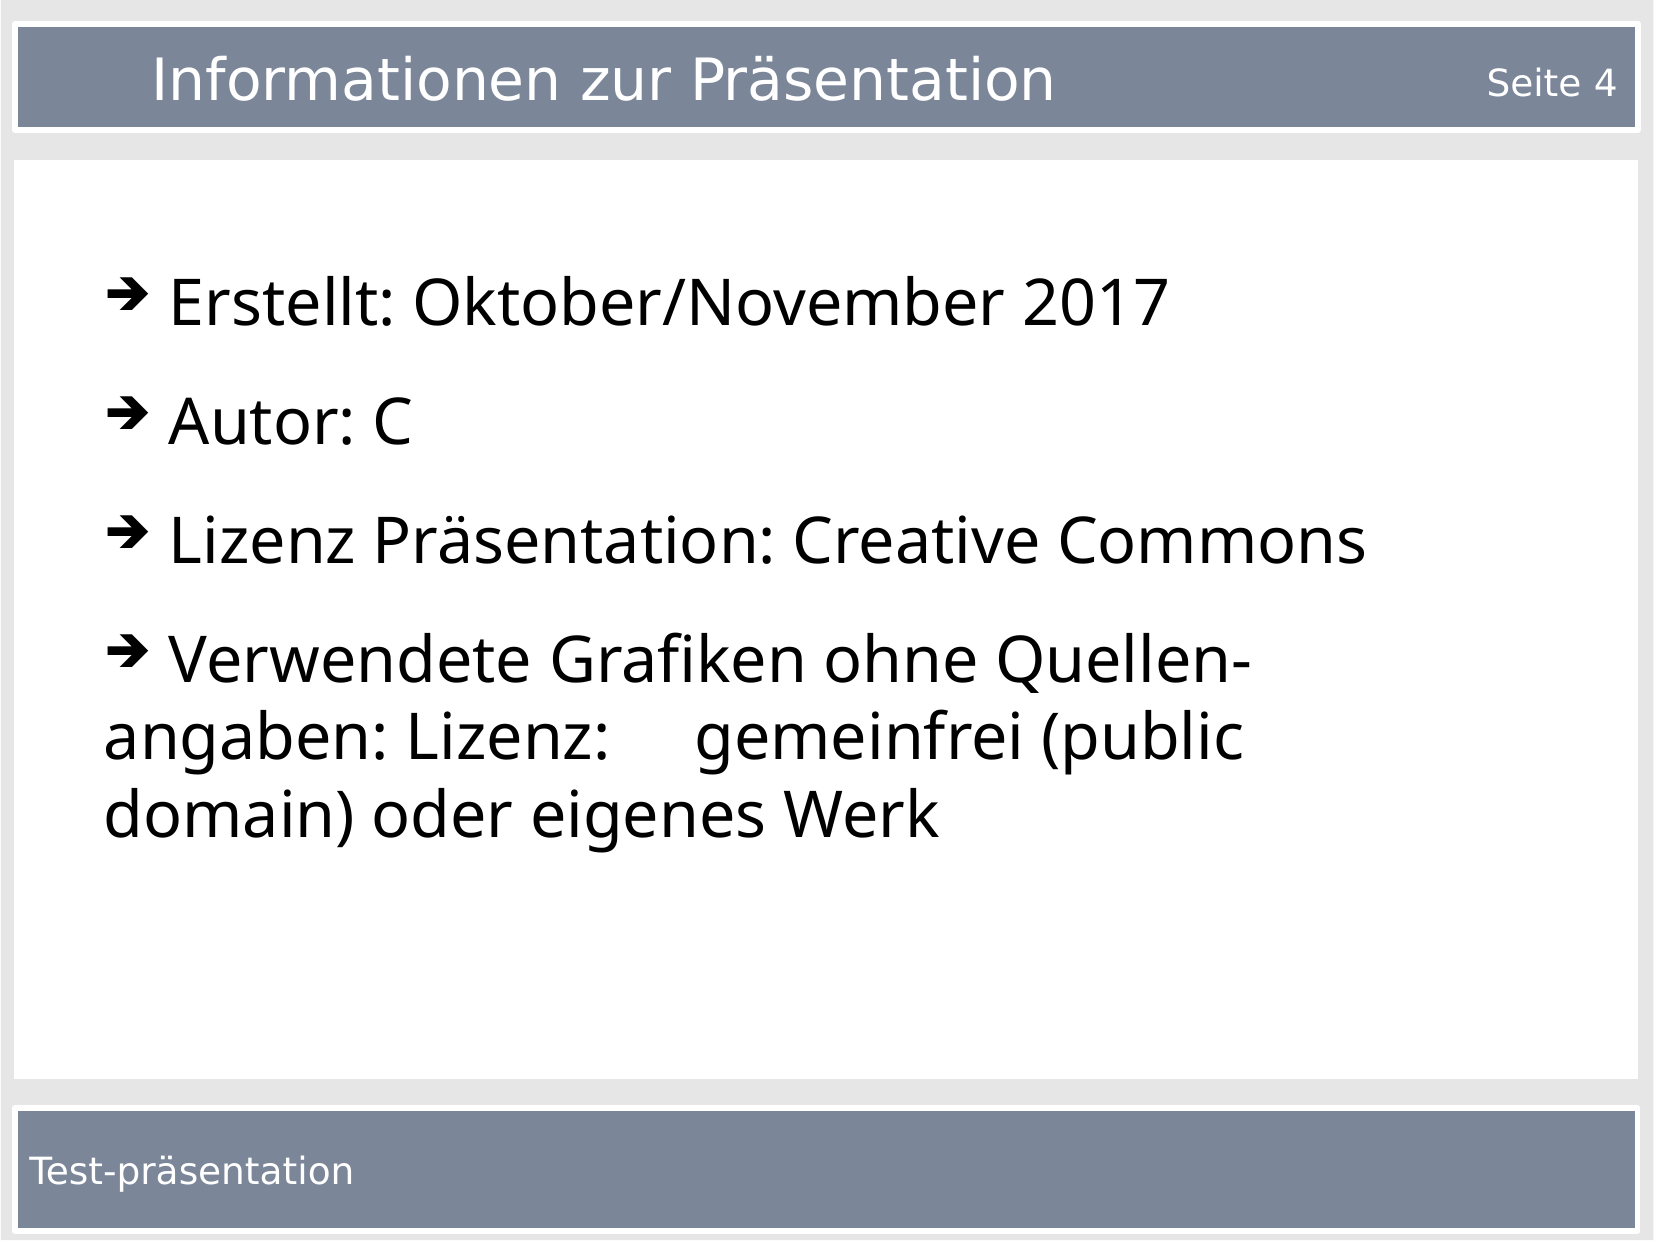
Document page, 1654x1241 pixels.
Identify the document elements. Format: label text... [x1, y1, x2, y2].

text_box Informationen zur Präsentation [14, 23, 1638, 130]
text_box Test-präsentation [14, 1107, 1638, 1231]
text_box Seite <number> [1471, 50, 1637, 101]
text_box [0, 0, 1654, 1241]
text_box Erstellt: Oktober/November 2017 Autor: C Lizenz Präsentation: Creative Commons Verwendete Grafiken ohne Quellen- angaben: Lizenz: gemeinfrei (public domain) oder eigenes Werk [89, 253, 1584, 849]
